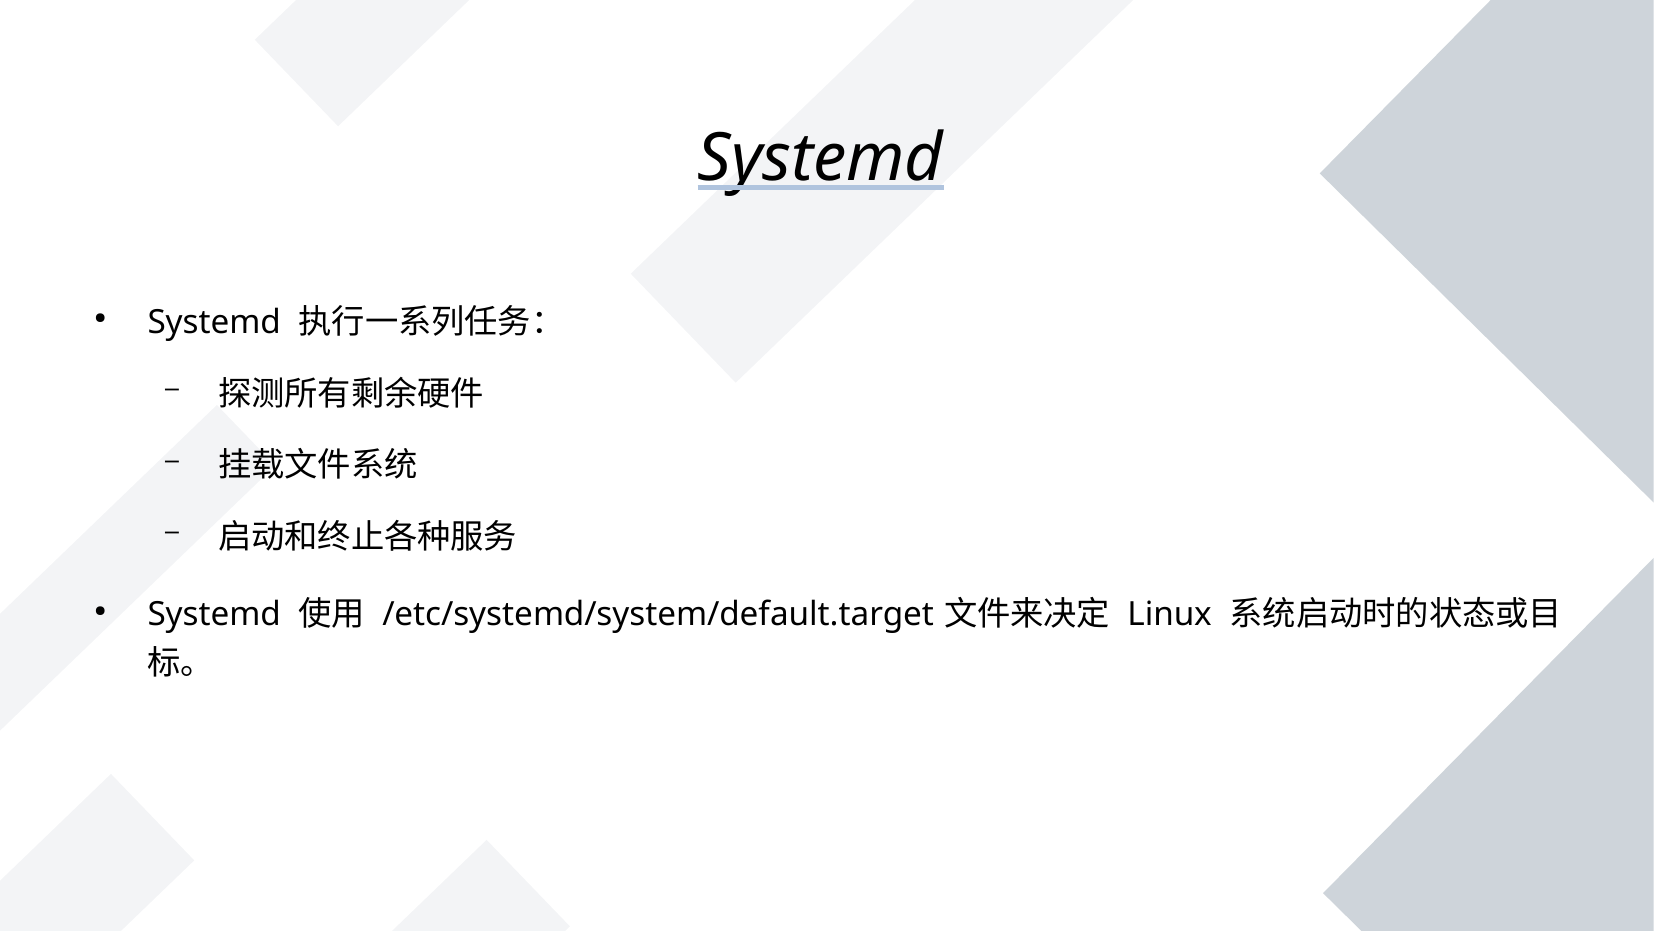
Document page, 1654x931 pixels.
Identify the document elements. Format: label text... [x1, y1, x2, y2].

title Systemd [76, 76, 1565, 232]
list Systemd 执行一系列任务： 探测所有剩余硬件 挂载文件系统 启动和终止各种服务 Systemd 使用 /etc/systemd/system/default.target文件来决定 Linux 系统启动时的状态或目标。 [76, 295, 1565, 835]
